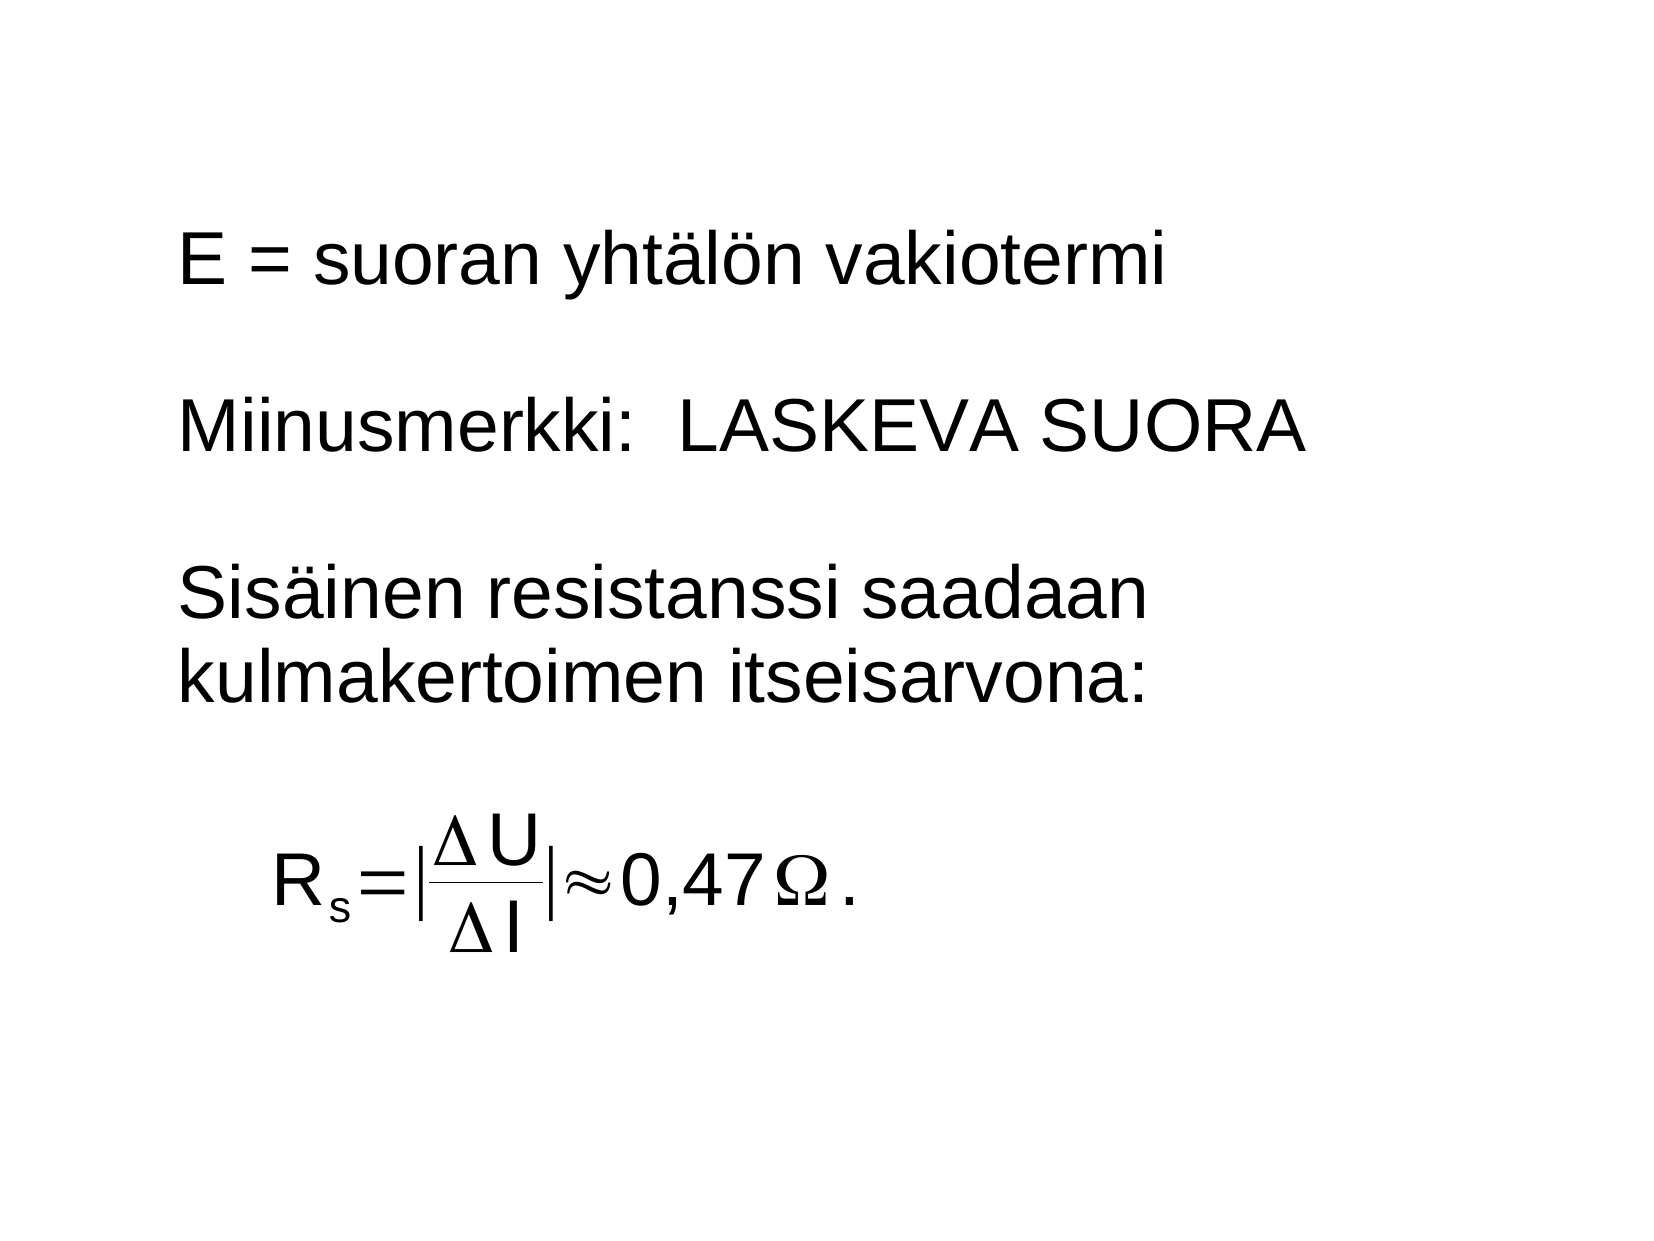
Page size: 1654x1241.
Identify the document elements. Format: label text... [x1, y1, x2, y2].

text_box E = suoran yhtälön vakiotermi Miinusmerkki: LASKEVA SUORA Sisäinen resistanssi saadaan kulmakertoimen itseisarvona: [163, 209, 1347, 985]
chart [265, 797, 866, 969]
